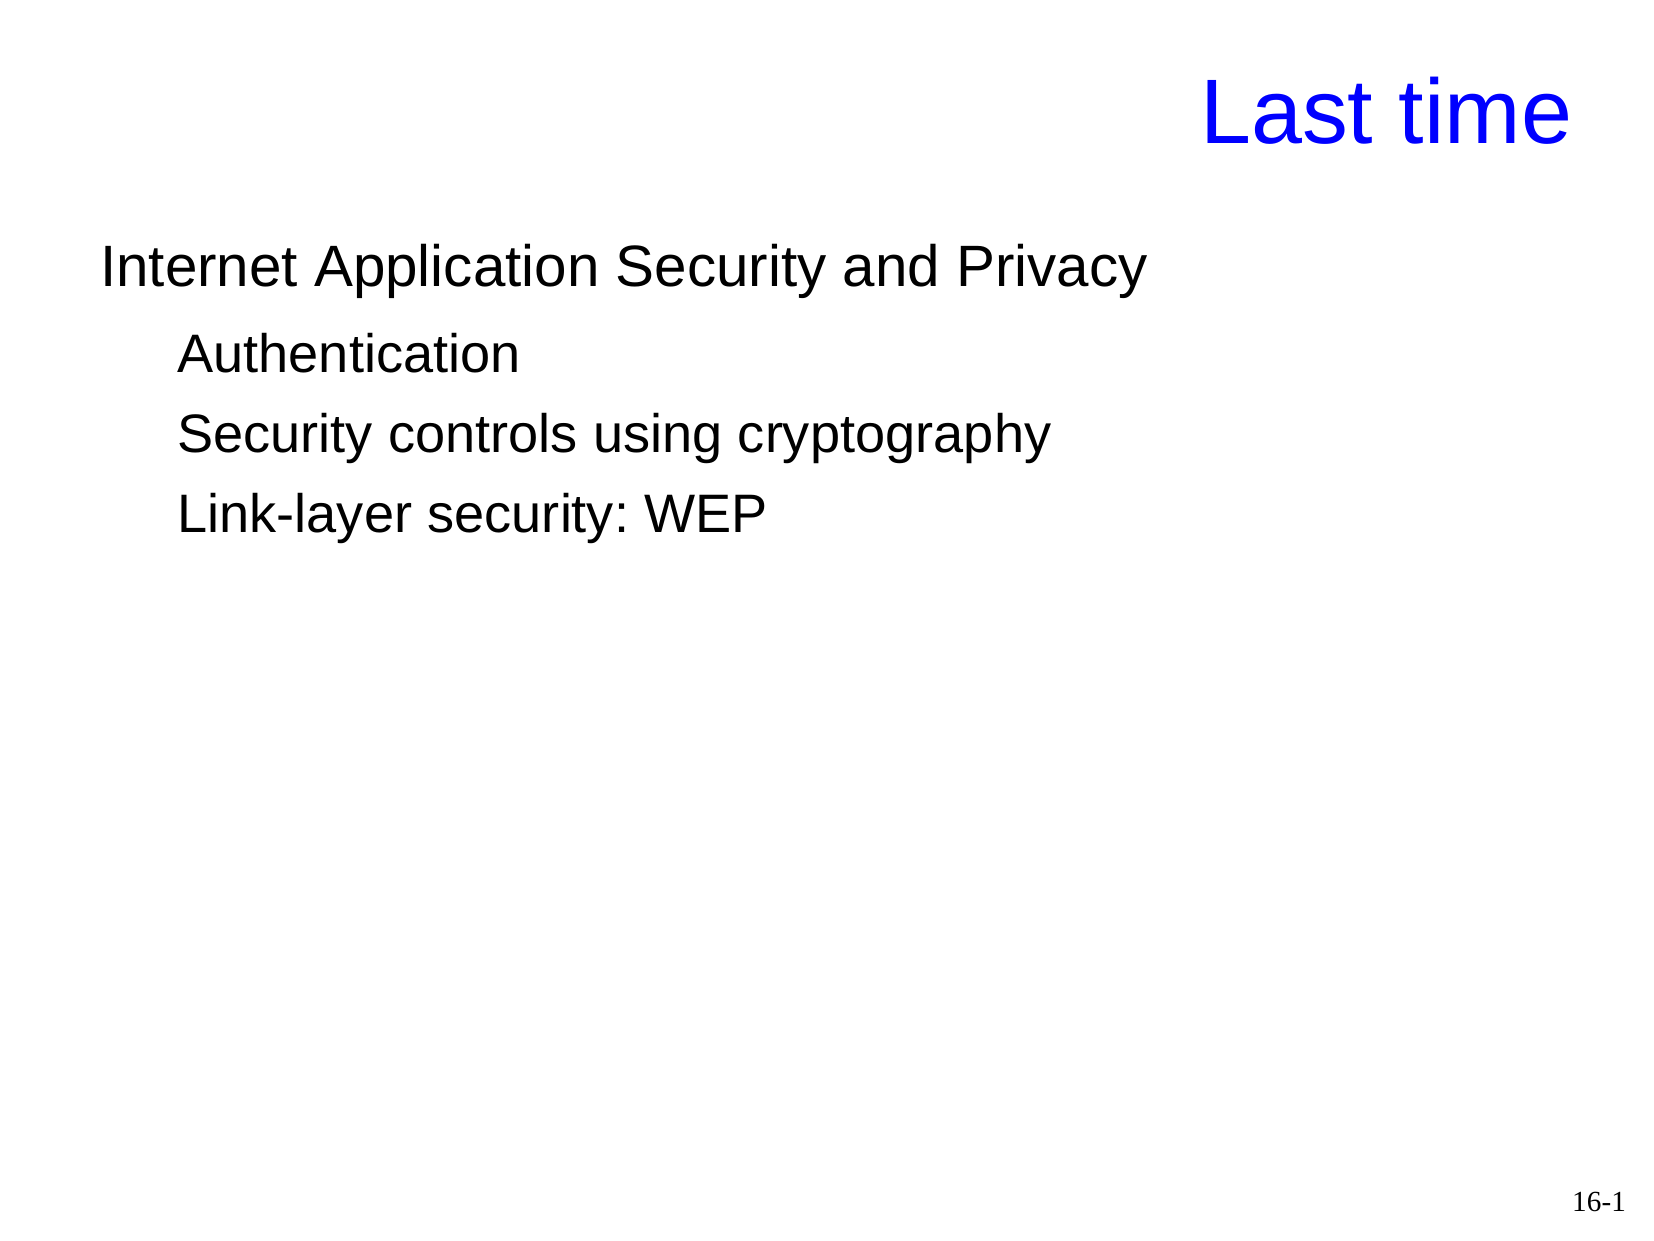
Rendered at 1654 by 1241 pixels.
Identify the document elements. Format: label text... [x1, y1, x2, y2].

title Last time [84, 18, 1573, 211]
list Internet Application Security and Privacy Authentication Security controls using cryptography Link-layer security: WEP [82, 237, 1571, 1161]
